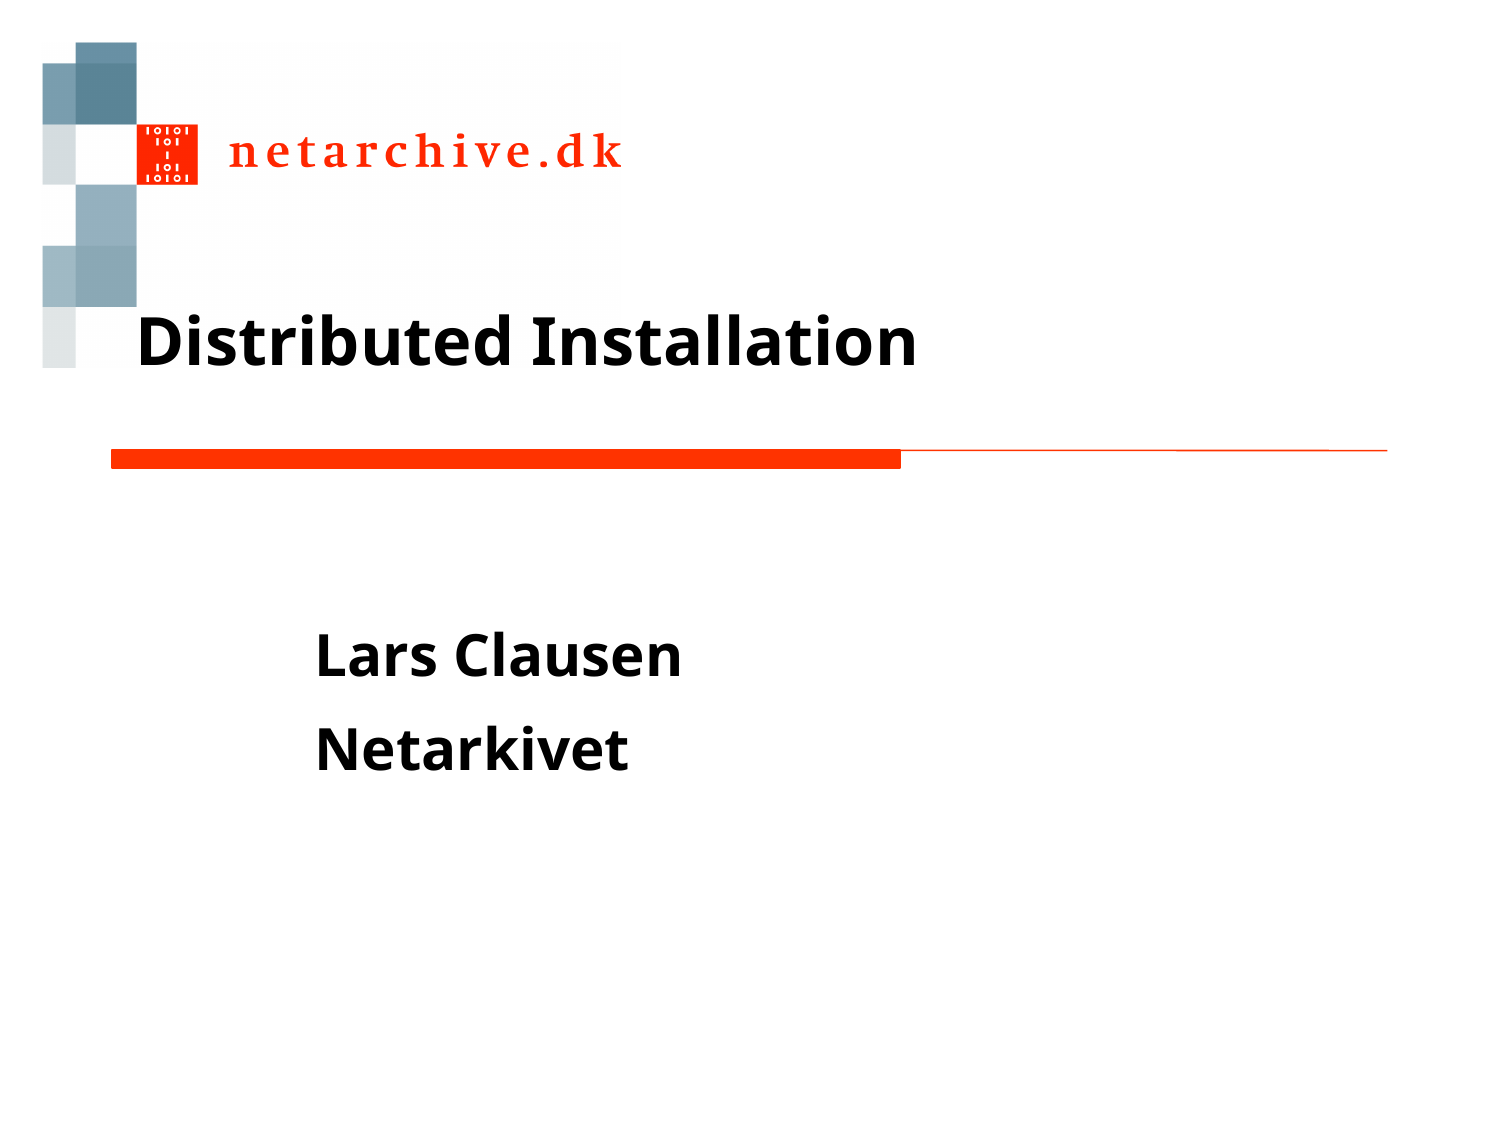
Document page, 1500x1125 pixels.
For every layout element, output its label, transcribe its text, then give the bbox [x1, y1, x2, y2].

title Distributed Installation [135, 227, 1388, 453]
subtitle Lars Clausen Netarkivet [237, 569, 1388, 833]
picture [41, 42, 621, 368]
